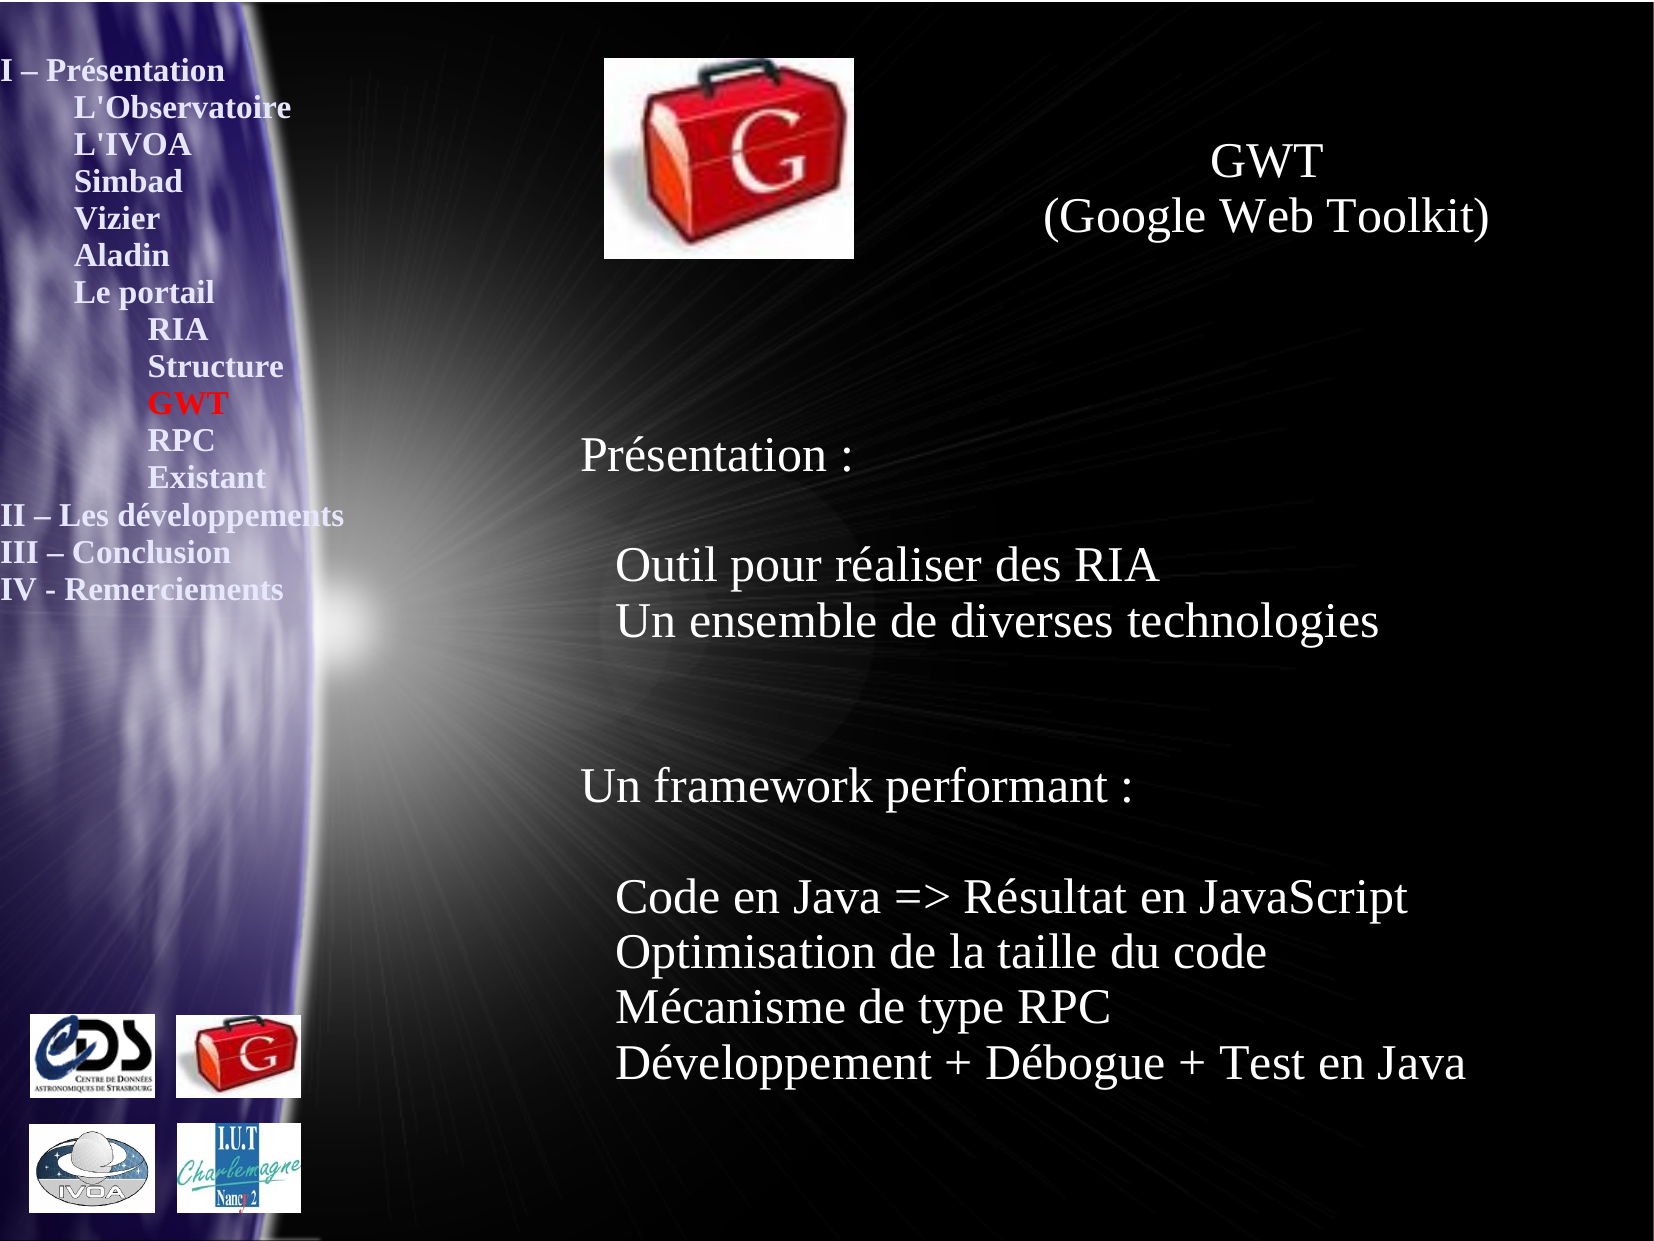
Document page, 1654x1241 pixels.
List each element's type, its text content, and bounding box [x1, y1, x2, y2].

text_box GWT (Google Web Toolkit) [978, 132, 1557, 254]
picture [0, 2, 1654, 1241]
text_box Présentation : Outil pour réaliser des RIA Un ensemble de diverses technologies Un framework performant : Code en Java => Résultat en JavaScript Optimisation de la taille du code Mécanisme de type RPC Développement + Débogue + Test en Java [580, 426, 1513, 1213]
title I – Présentation L'Observatoire L'IVOA Simbad Vizier Aladin Le portail RIA Structure GWT RPC Existant II – Les développements III – Conclusion IV - Remerciements [0, 0, 374, 694]
